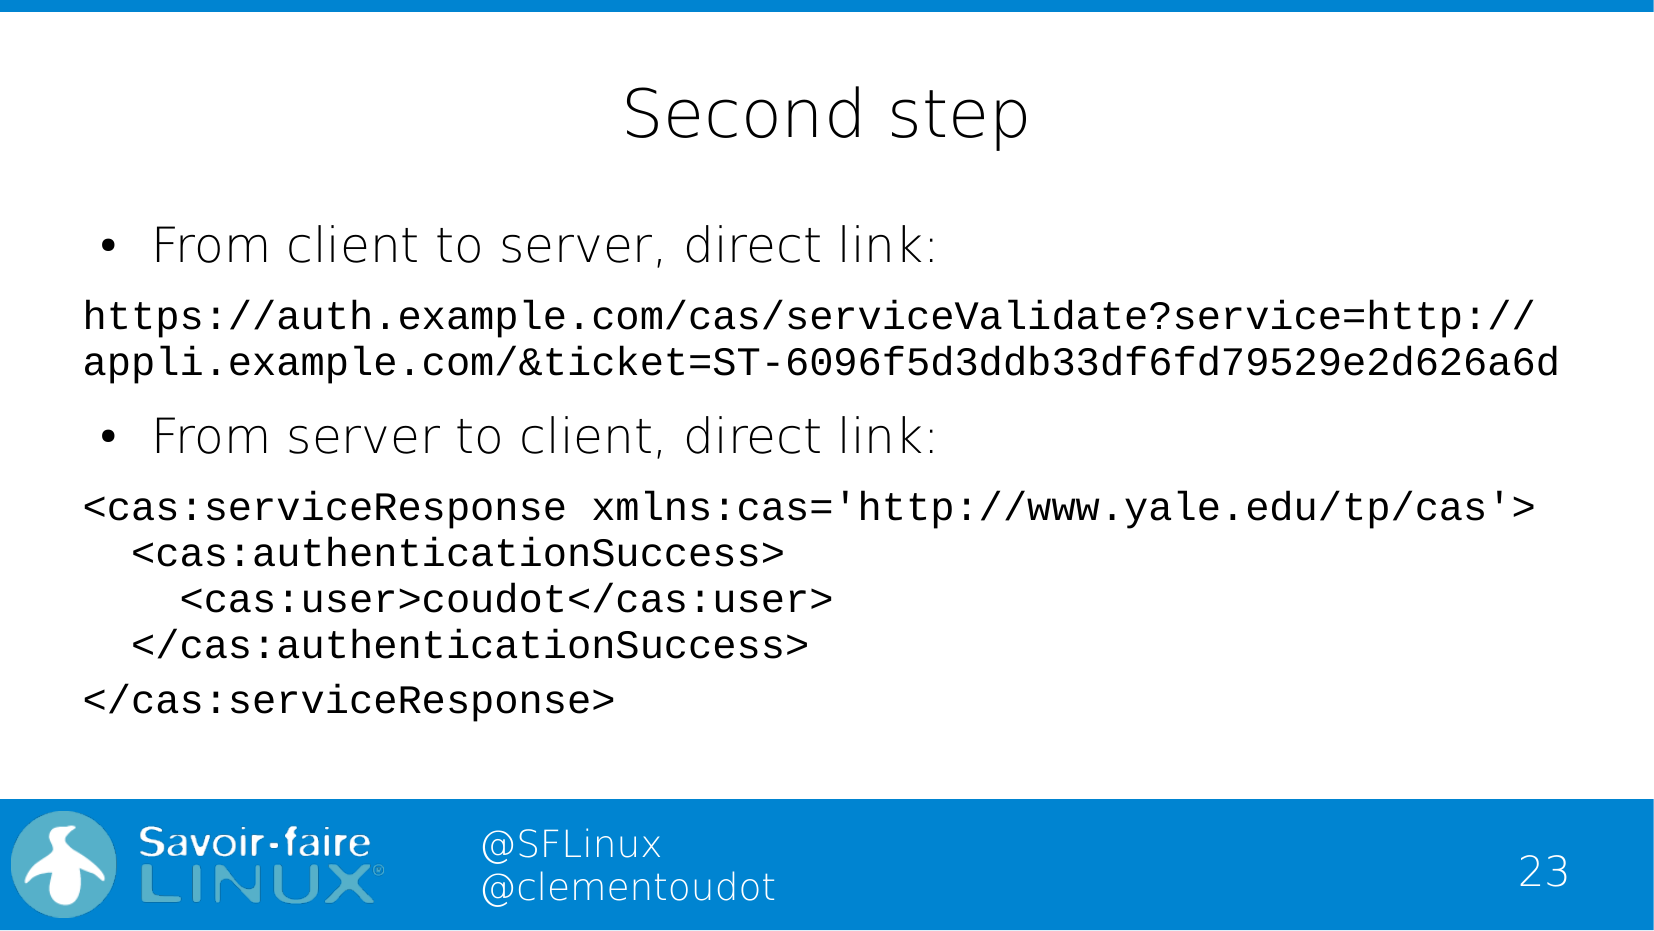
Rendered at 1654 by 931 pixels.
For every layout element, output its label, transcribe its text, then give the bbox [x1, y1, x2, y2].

title Second step [82, 37, 1571, 193]
picture [11, 811, 384, 918]
list From client to server, direct link: https://auth.example.com/cas/serviceValidate?service=http://appli.example.com/&ticket=ST-6096f5d3ddb33df6fd79529e2d626a6d From server to client, direct link: <cas:serviceResponse xmlns:cas='http://www.yale.edu/tp/cas'> <cas:authenticationSuccess> <cas:user>coudot</cas:user> </cas:authenticationSuccess> </cas:serviceResponse> [82, 217, 1571, 758]
